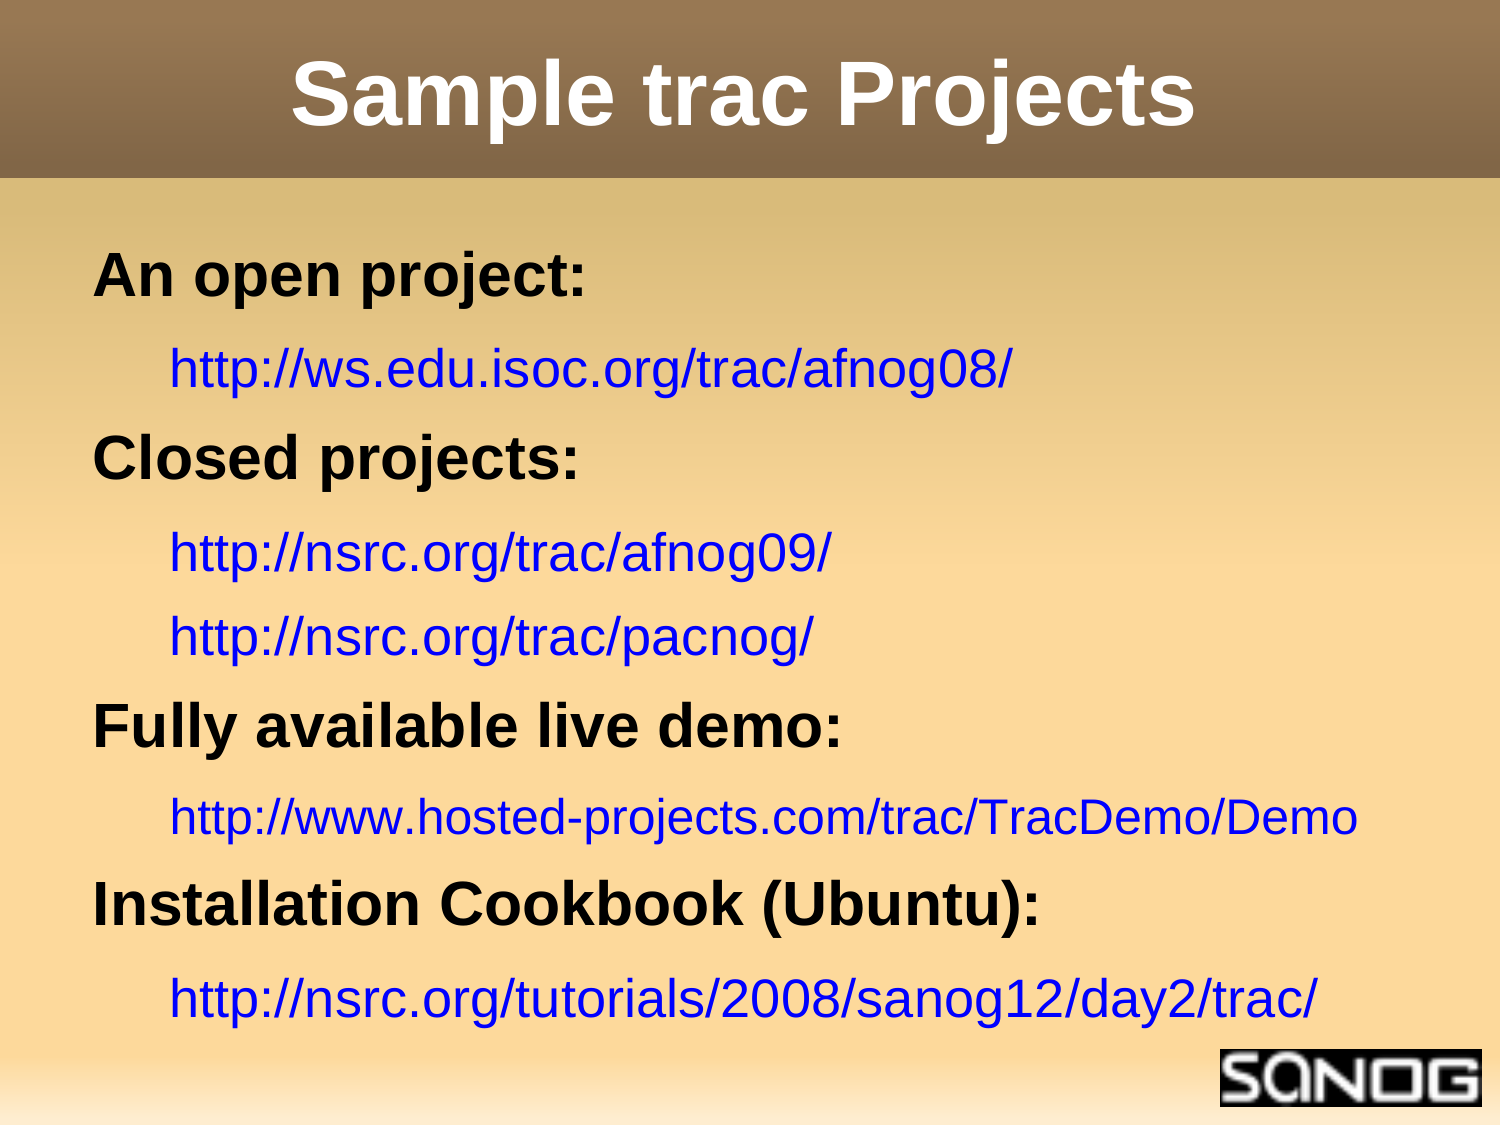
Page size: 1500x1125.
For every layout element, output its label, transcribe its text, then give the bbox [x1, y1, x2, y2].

title Sample trac Projects [69, 0, 1420, 188]
picture [0, 0, 1500, 1125]
list An open project: http://ws.edu.isoc.org/trac/afnog08/ Closed projects: http://nsrc.org/trac/afnog09/ http://nsrc.org/trac/pacnog/ Fully available live demo: http://www.hosted-projects.com/trac/TracDemo/Demo Installation Cookbook (Ubuntu): http://nsrc.org/tutorials/2008/sanog12/day2/trac/ [75, 239, 1425, 1030]
